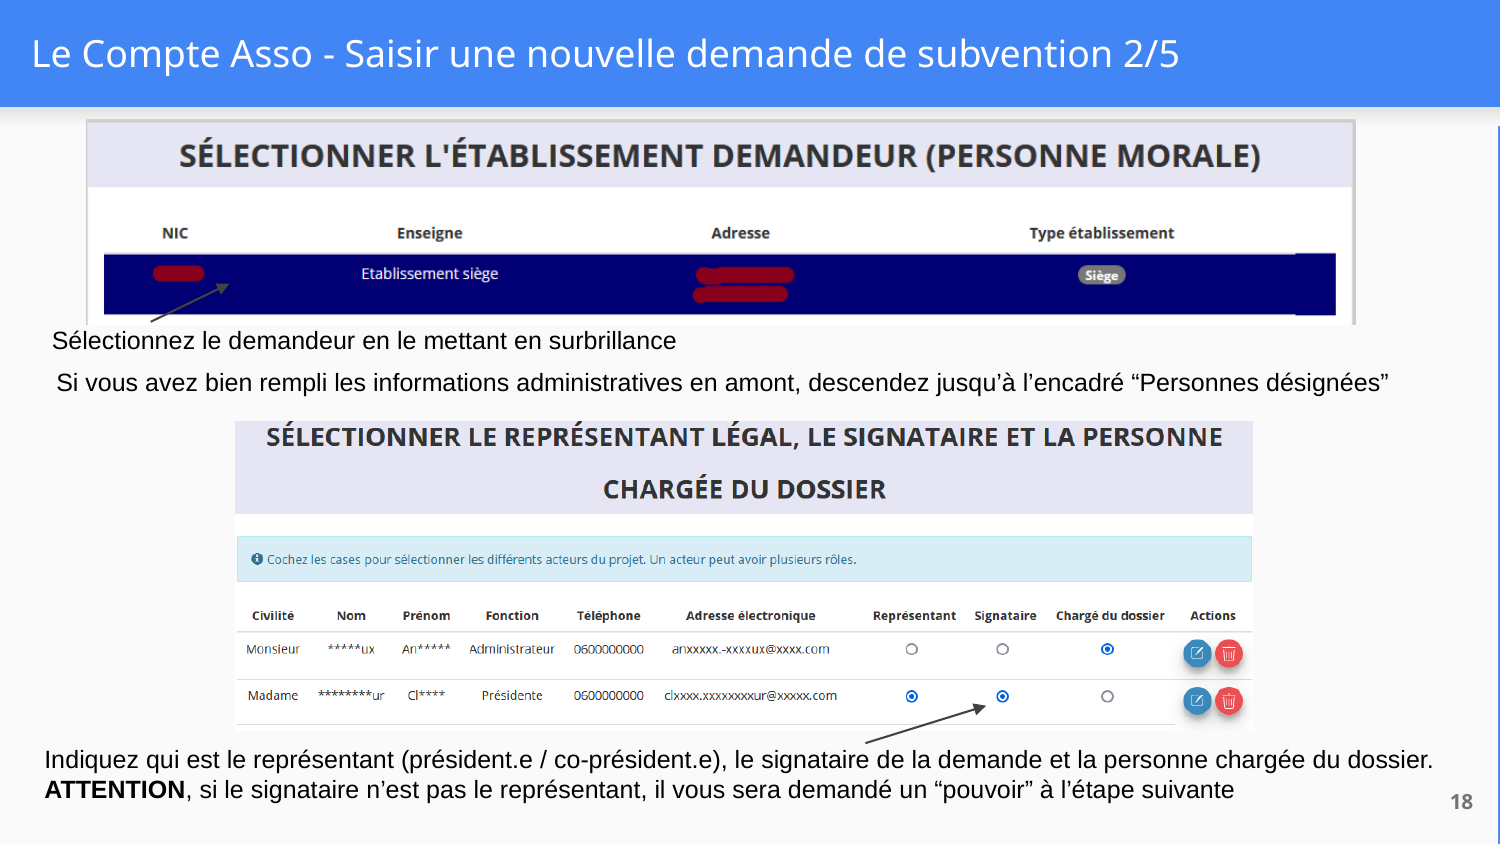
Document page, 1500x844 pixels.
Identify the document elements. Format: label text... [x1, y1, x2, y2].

text_box Si vous avez bien rempli les informations administratives en amont, descendez jusqu’à l’encadré “Personnes désignées” [41, 351, 1478, 409]
picture [86, 119, 1356, 309]
slide_number <numéro> [1398, 770, 1489, 835]
picture [235, 421, 1253, 728]
text_box Sélectionnez le demandeur en le mettant en surbrillance [36, 309, 1470, 351]
text_box Indiquez qui est le représentant (président.e / co-président.e), le signataire de la demande et la personne chargée du dossier. ATTENTION, si le signataire n’est pas le représentant, il vous sera demandé un “pouvoir” à l’étape suivante [29, 728, 1480, 813]
title Le Compte Asso - Saisir une nouvelle demande de subvention 2/5 [16, 2, 1464, 102]
